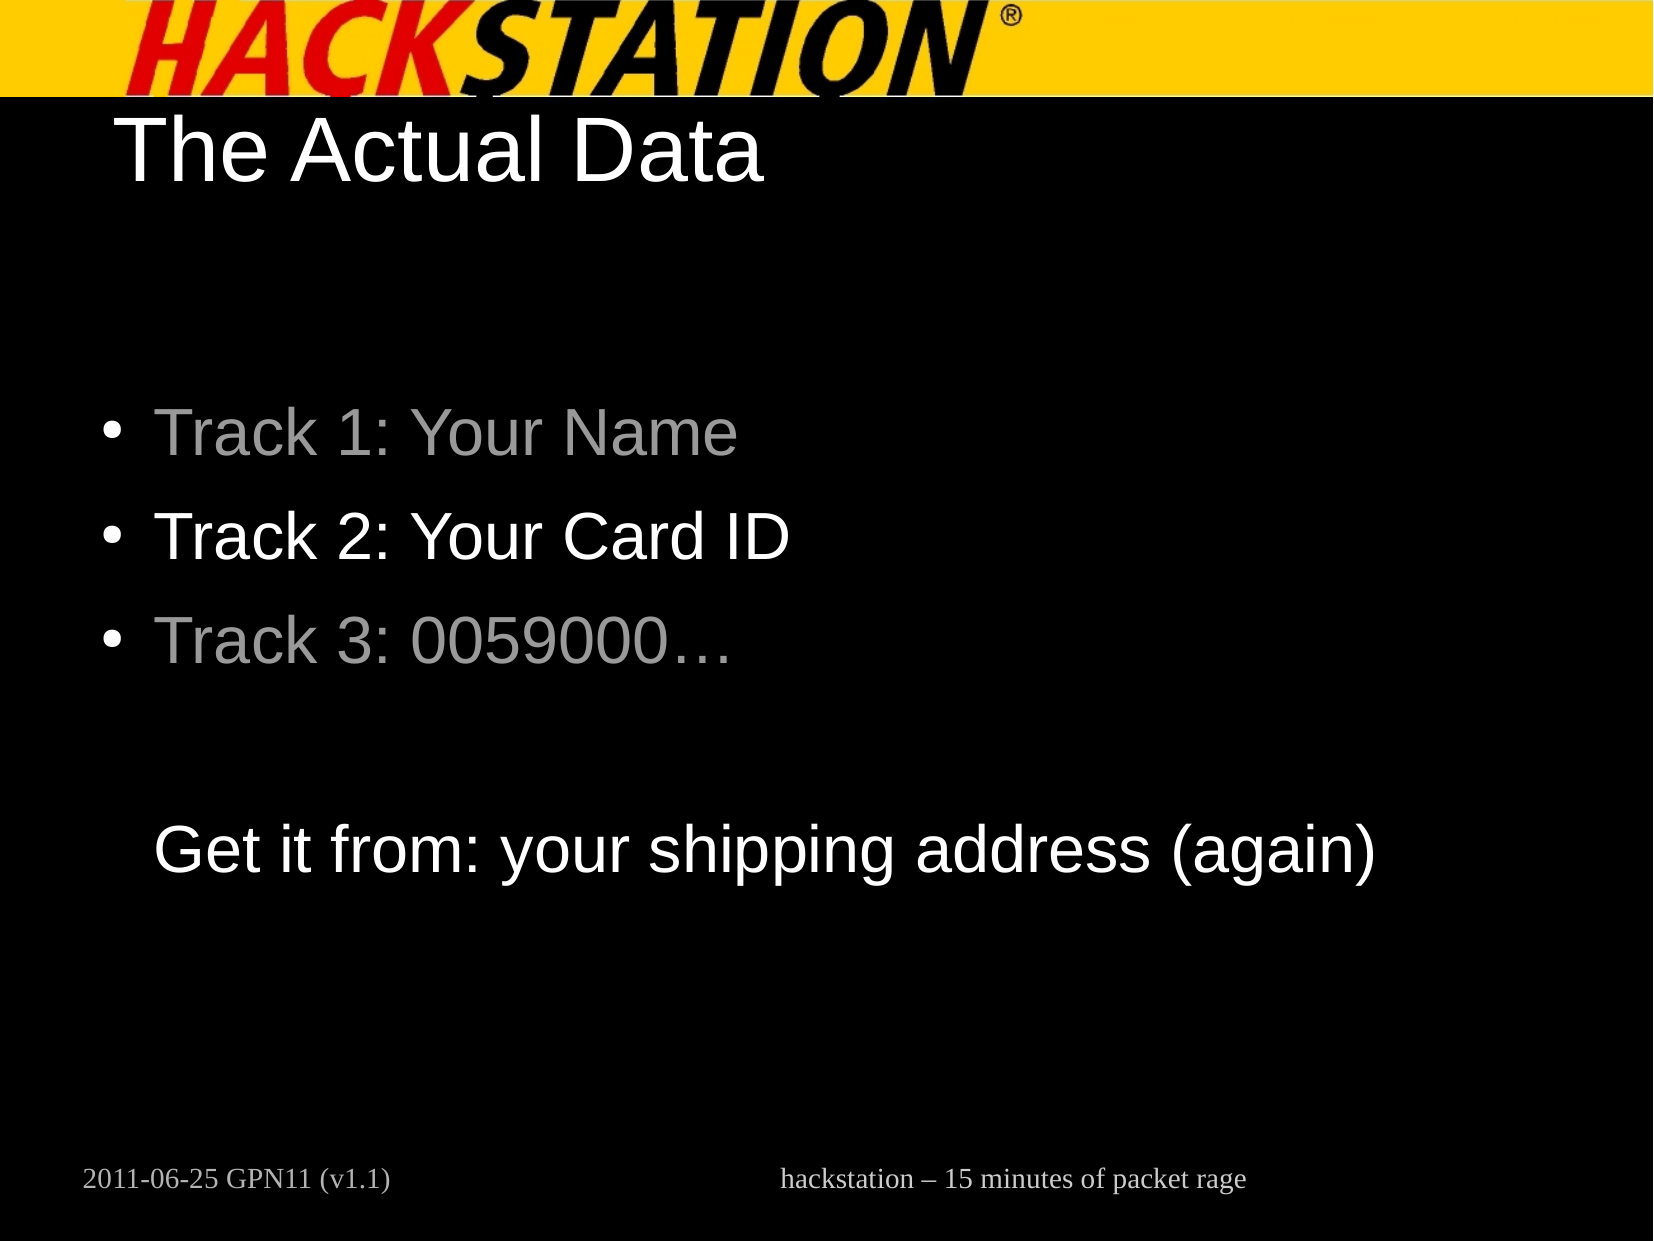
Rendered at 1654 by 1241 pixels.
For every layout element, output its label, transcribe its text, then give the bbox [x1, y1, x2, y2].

title The Actual Data [112, 75, 1571, 226]
picture [0, 0, 1653, 97]
list Track 1: Your Name Track 2: Your Card ID Track 3: 0059000… Get it from: your shipping address (again) [82, 290, 1571, 1109]
